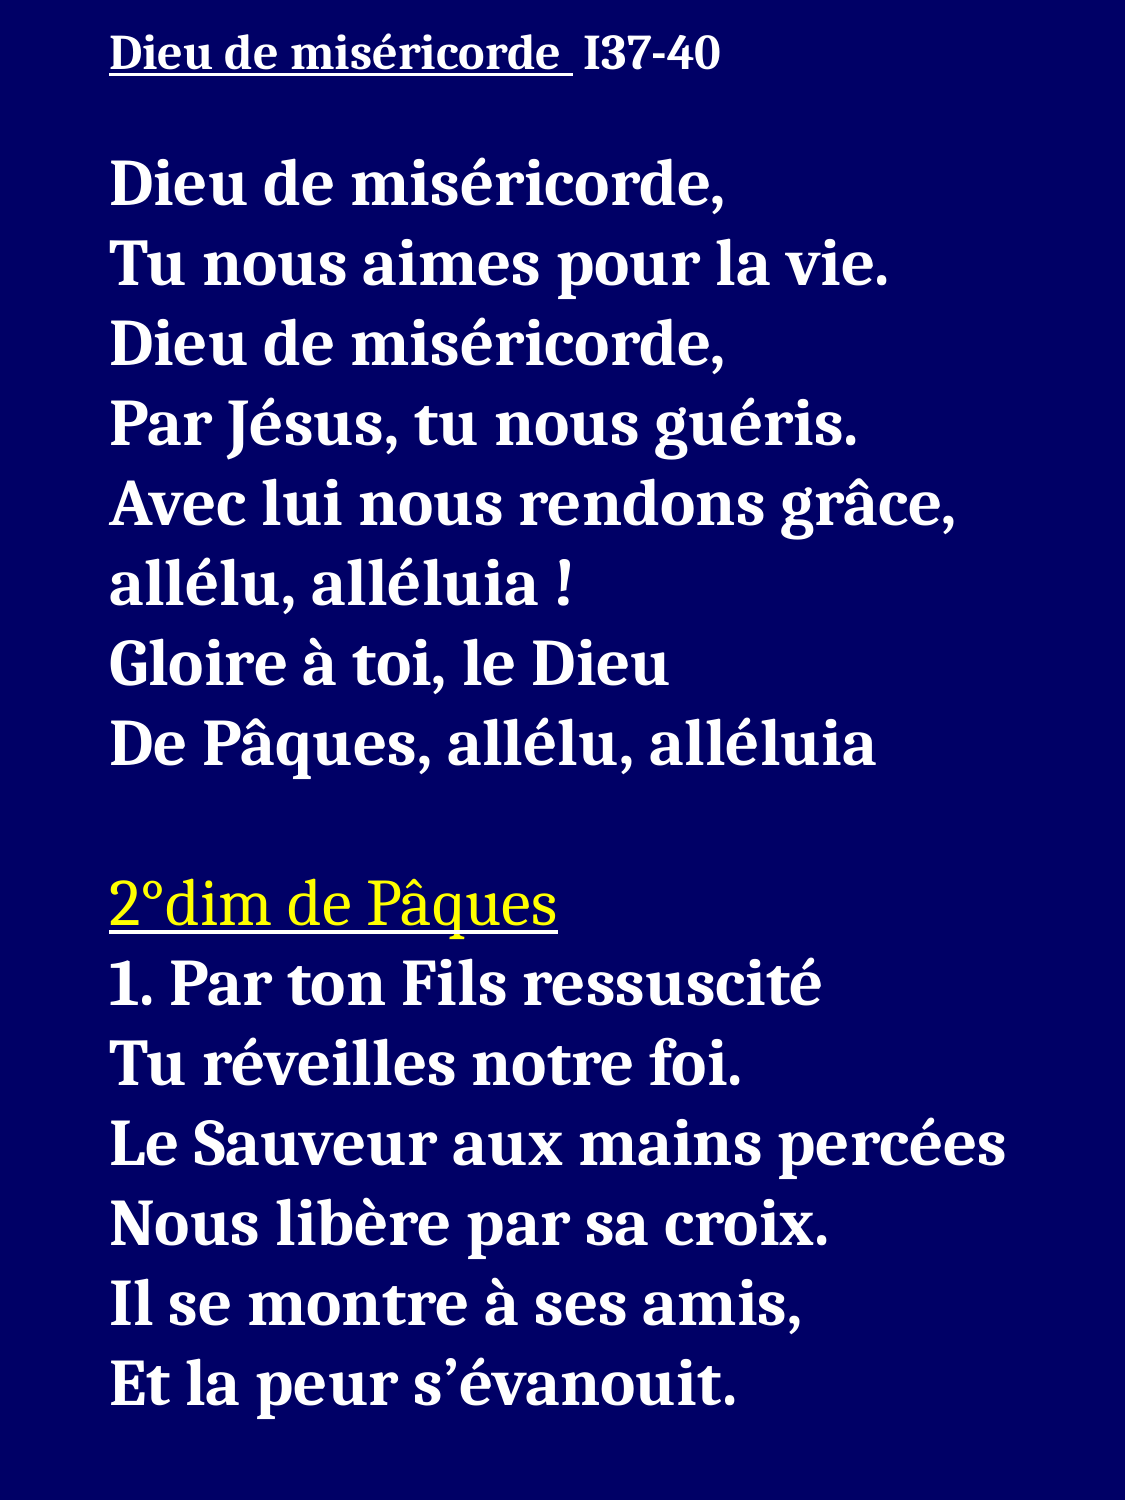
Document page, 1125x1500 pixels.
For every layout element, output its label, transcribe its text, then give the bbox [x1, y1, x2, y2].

text_box Dieu de miséricorde I37-40 Dieu de miséricorde, Tu nous aimes pour la vie. Dieu de miséricorde, Par Jésus, tu nous guéris. Avec lui nous rendons grâce, allélu, alléluia ! Gloire à toi, le Dieu De Pâques, allélu, alléluia 2°dim de Pâques 1. Par ton Fils ressuscité Tu réveilles notre foi. Le Sauveur aux mains percées Nous libère par sa croix. Il se montre à ses amis, Et la peur s’évanouit. [94, 11, 1121, 1475]
